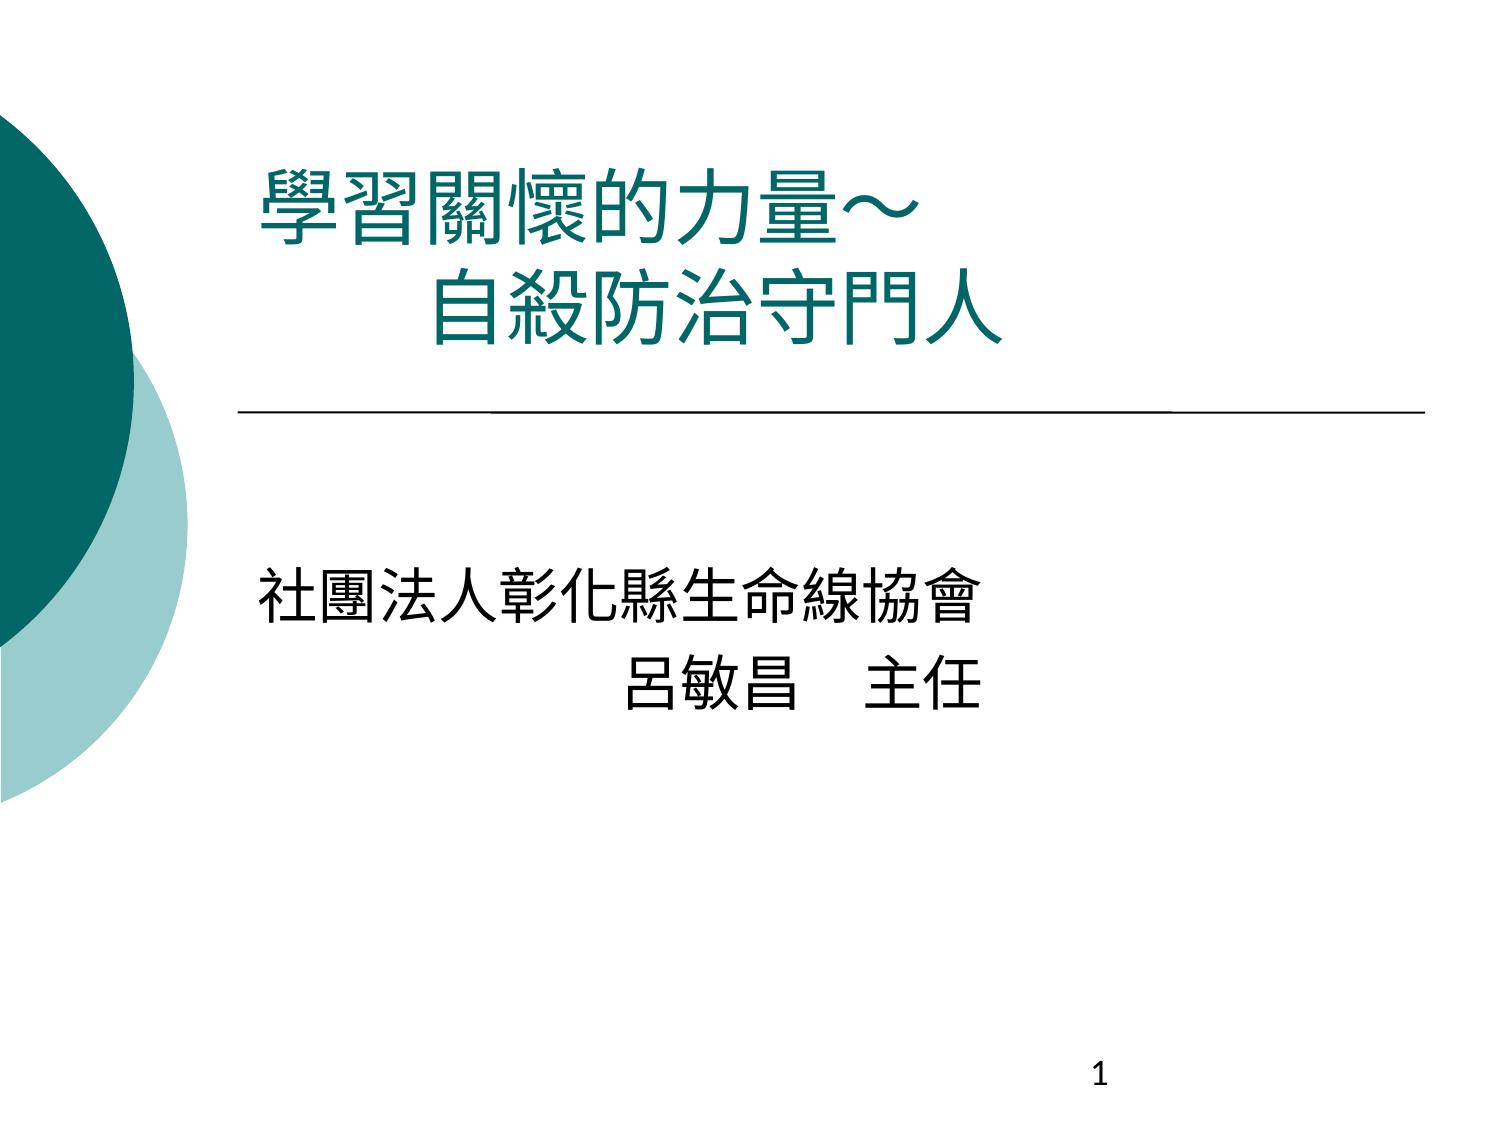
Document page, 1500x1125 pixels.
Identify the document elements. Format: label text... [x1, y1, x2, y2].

subtitle 社團法人彰化縣生命線協會 呂敏昌 主任 [242, 550, 1022, 839]
title 學習關懷的力量～ 自殺防治守門人 [242, 125, 1430, 363]
text_box 1 [1074, 1025, 1426, 1101]
